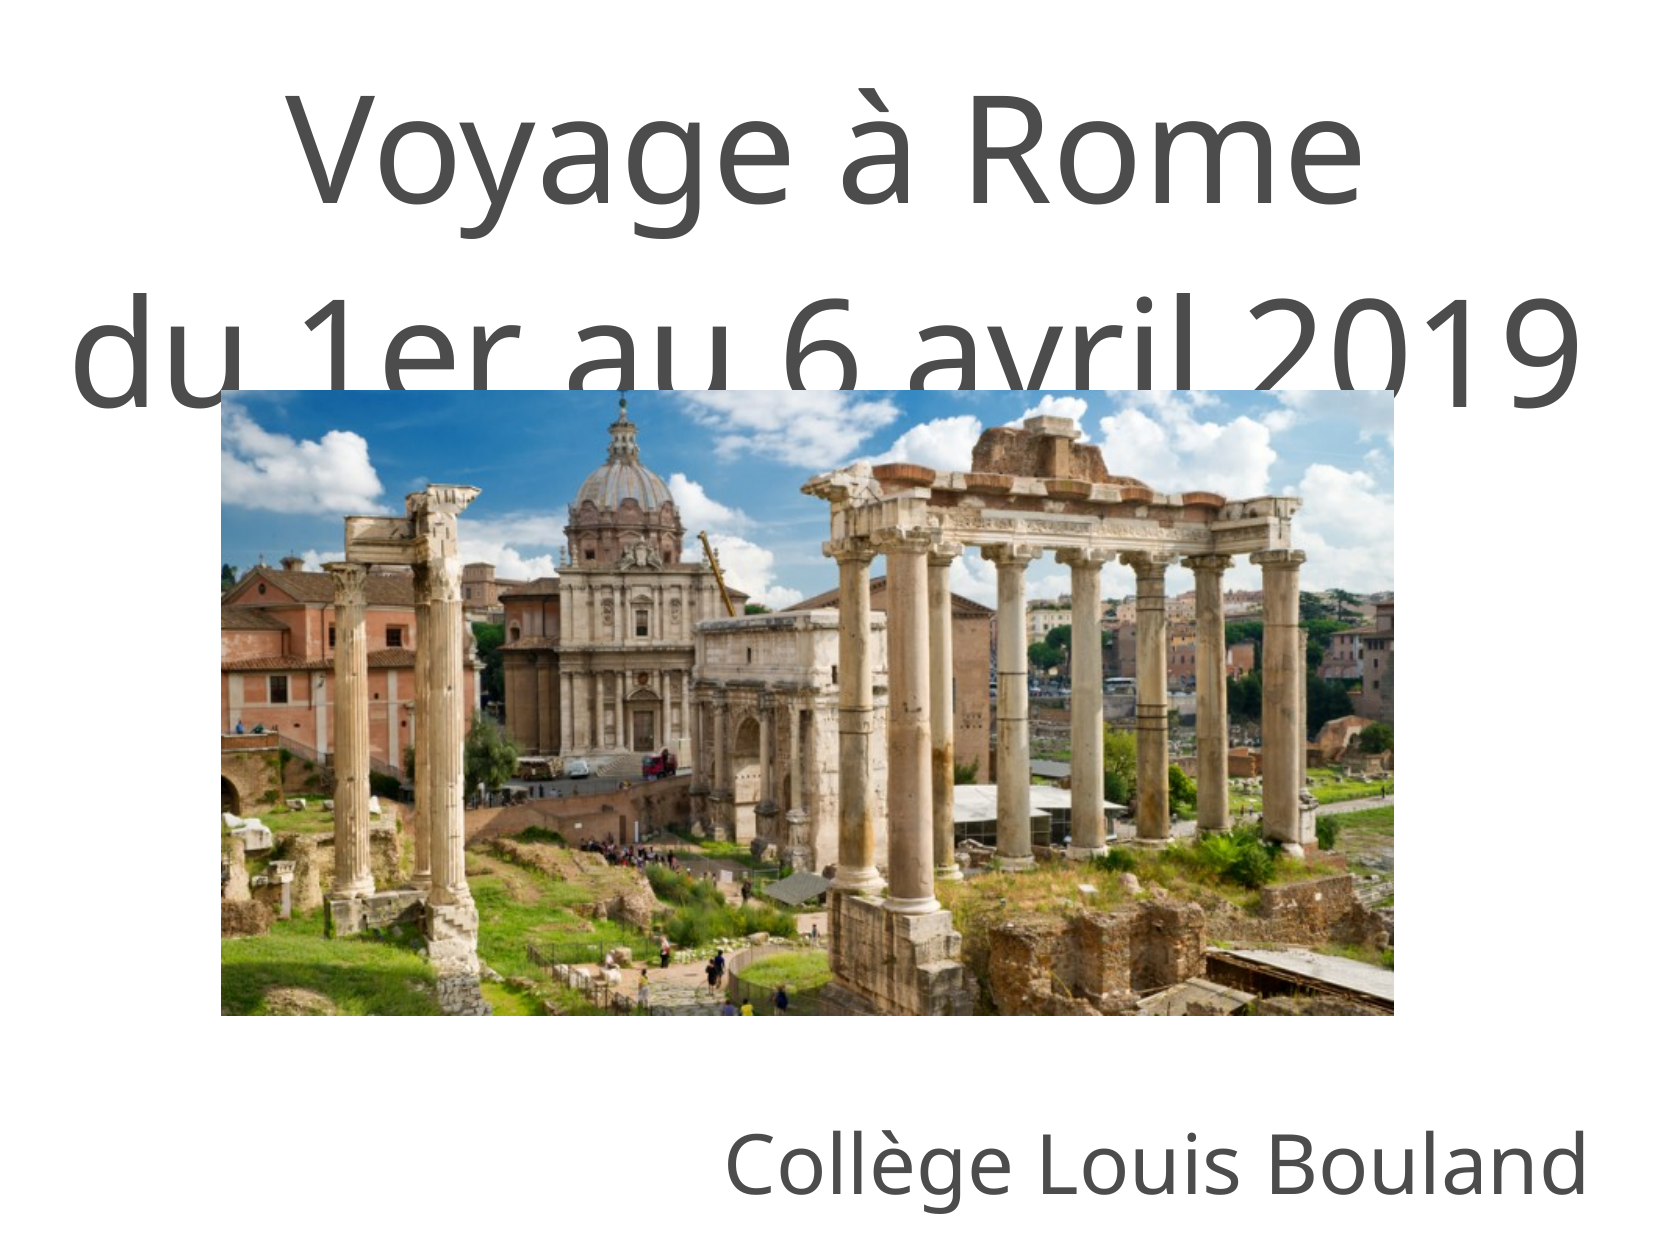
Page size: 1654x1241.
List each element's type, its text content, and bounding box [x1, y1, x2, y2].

text_box Collège Louis Bouland [283, 1098, 1607, 1205]
picture [221, 390, 1394, 1016]
text_box Voyage à Rome du 1er au 6 avril 2019 [35, 35, 1619, 378]
